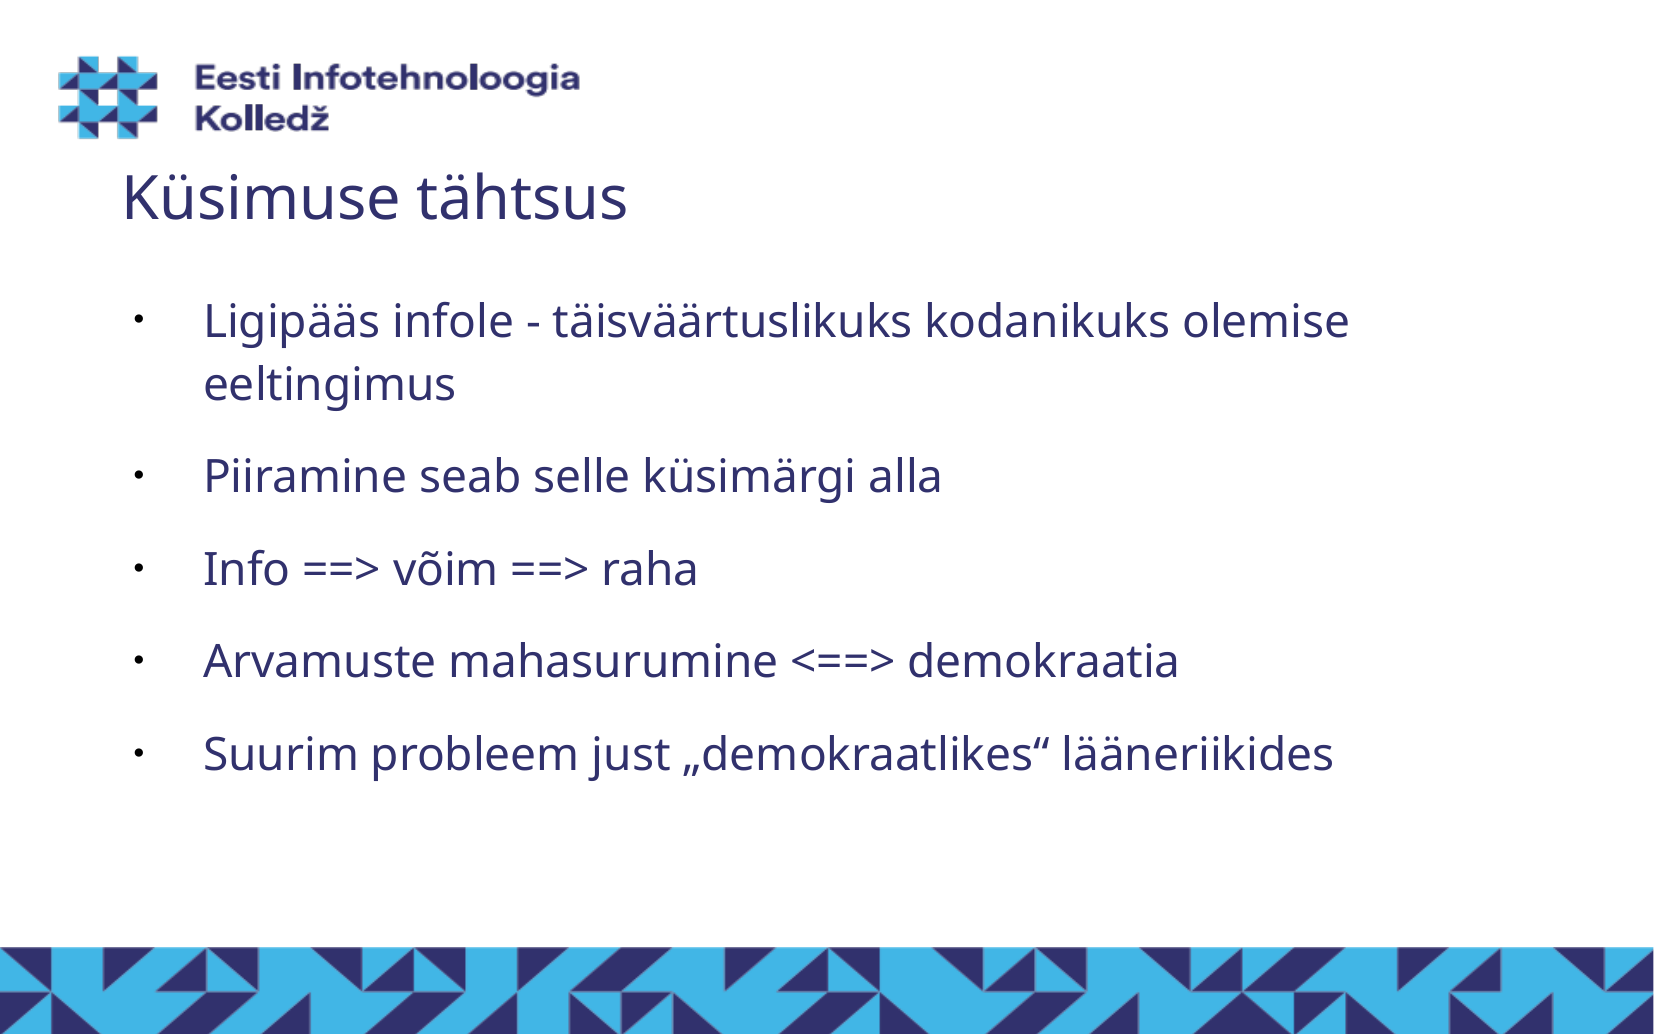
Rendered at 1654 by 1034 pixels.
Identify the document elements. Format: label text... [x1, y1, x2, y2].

title Küsimuse tähtsus [121, 109, 1534, 282]
list Ligipääs infole - täisväärtuslikuks kodanikuks olemise eeltingimus Piiramine seab selle küsimärgi alla Info ==> võim ==> raha Arvamuste mahasurumine <==> demokraatia Suurim probleem just „demokraatlikes“ lääneriikides [121, 287, 1534, 939]
